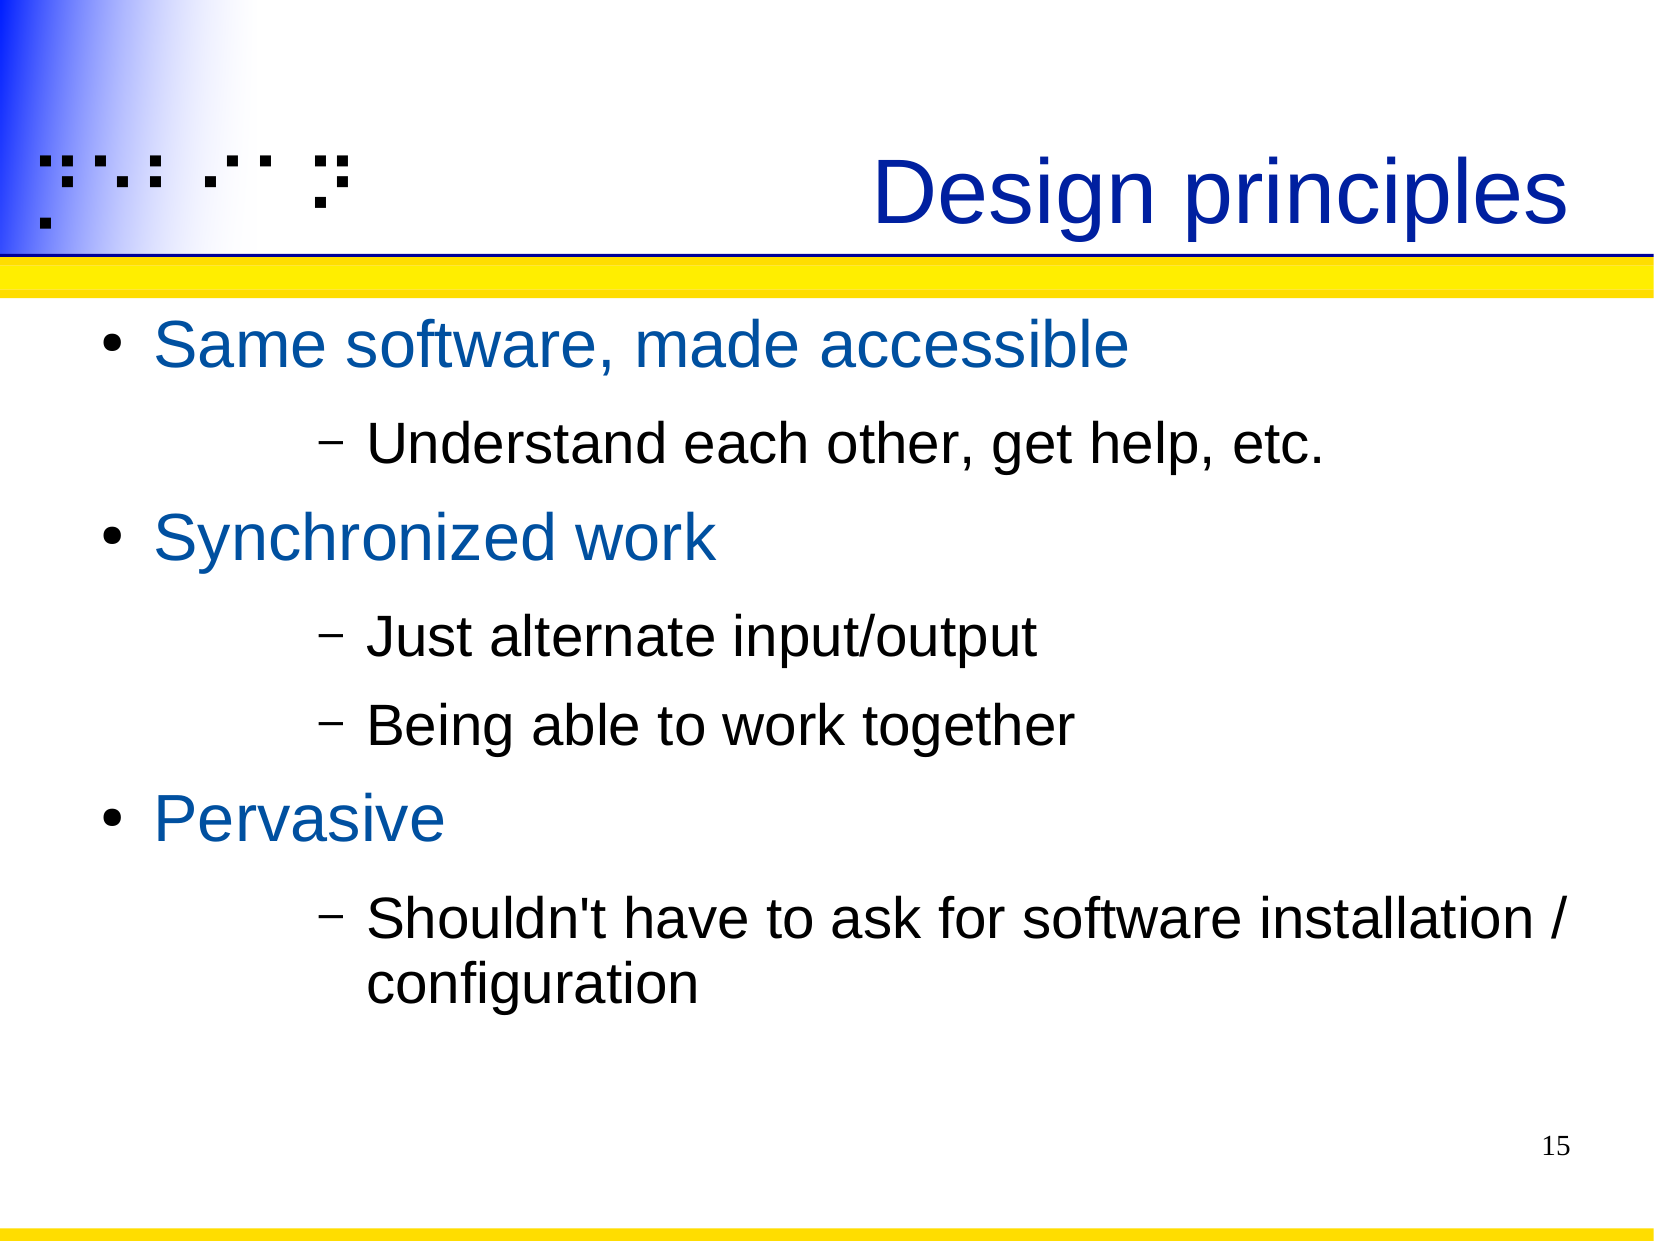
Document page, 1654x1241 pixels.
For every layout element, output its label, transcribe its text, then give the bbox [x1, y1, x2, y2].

title Design principles [372, 126, 1571, 257]
list Same software, made accessible Understand each other, get help, etc. Synchronized work Just alternate input/output Being able to work together Pervasive Shouldn't have to ask for software installation / configuration [82, 307, 1571, 1126]
